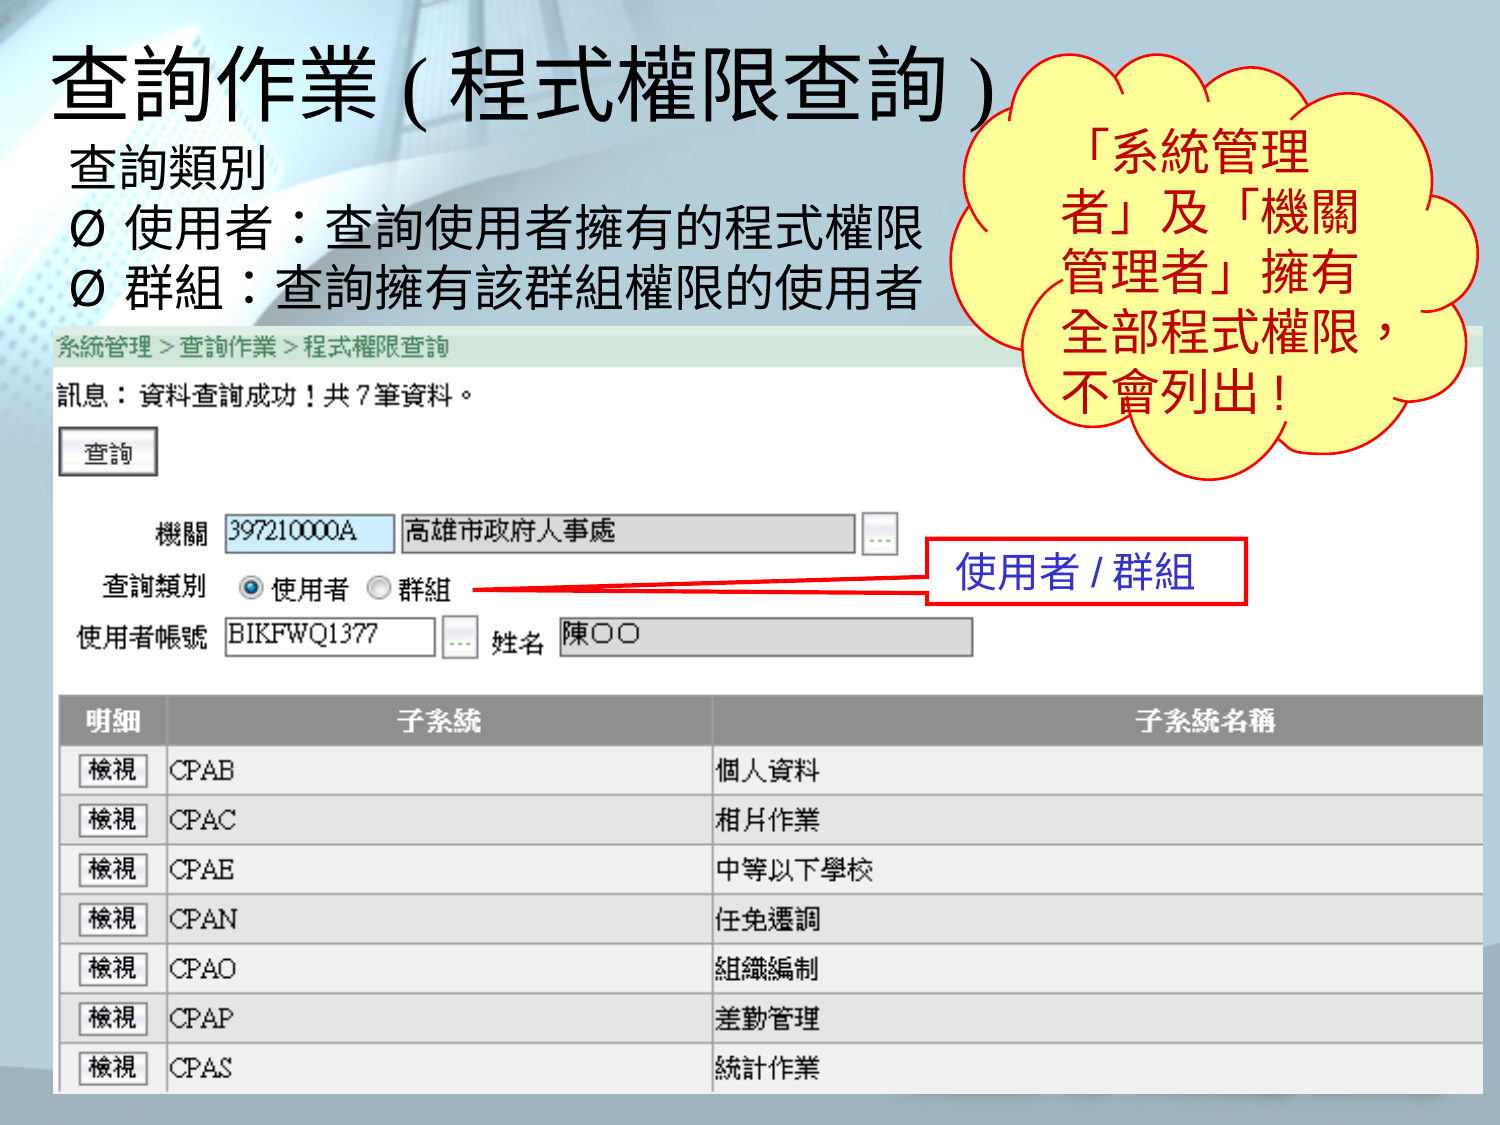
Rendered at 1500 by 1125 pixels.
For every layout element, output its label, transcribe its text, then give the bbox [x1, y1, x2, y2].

title 查詢作業(程式權限查詢) [33, 24, 1268, 138]
text_box 查詢類別 使用者：查詢使用者擁有的程式權限 群組：查詢擁有該群組權限的使用者 [53, 129, 975, 327]
text_box 「系統管理者」及「機關管理者」擁有全部程式權限，不會列出! [950, 54, 1478, 480]
text_box 使用者/群組 [472, 538, 1246, 604]
picture [53, 326, 1483, 1094]
